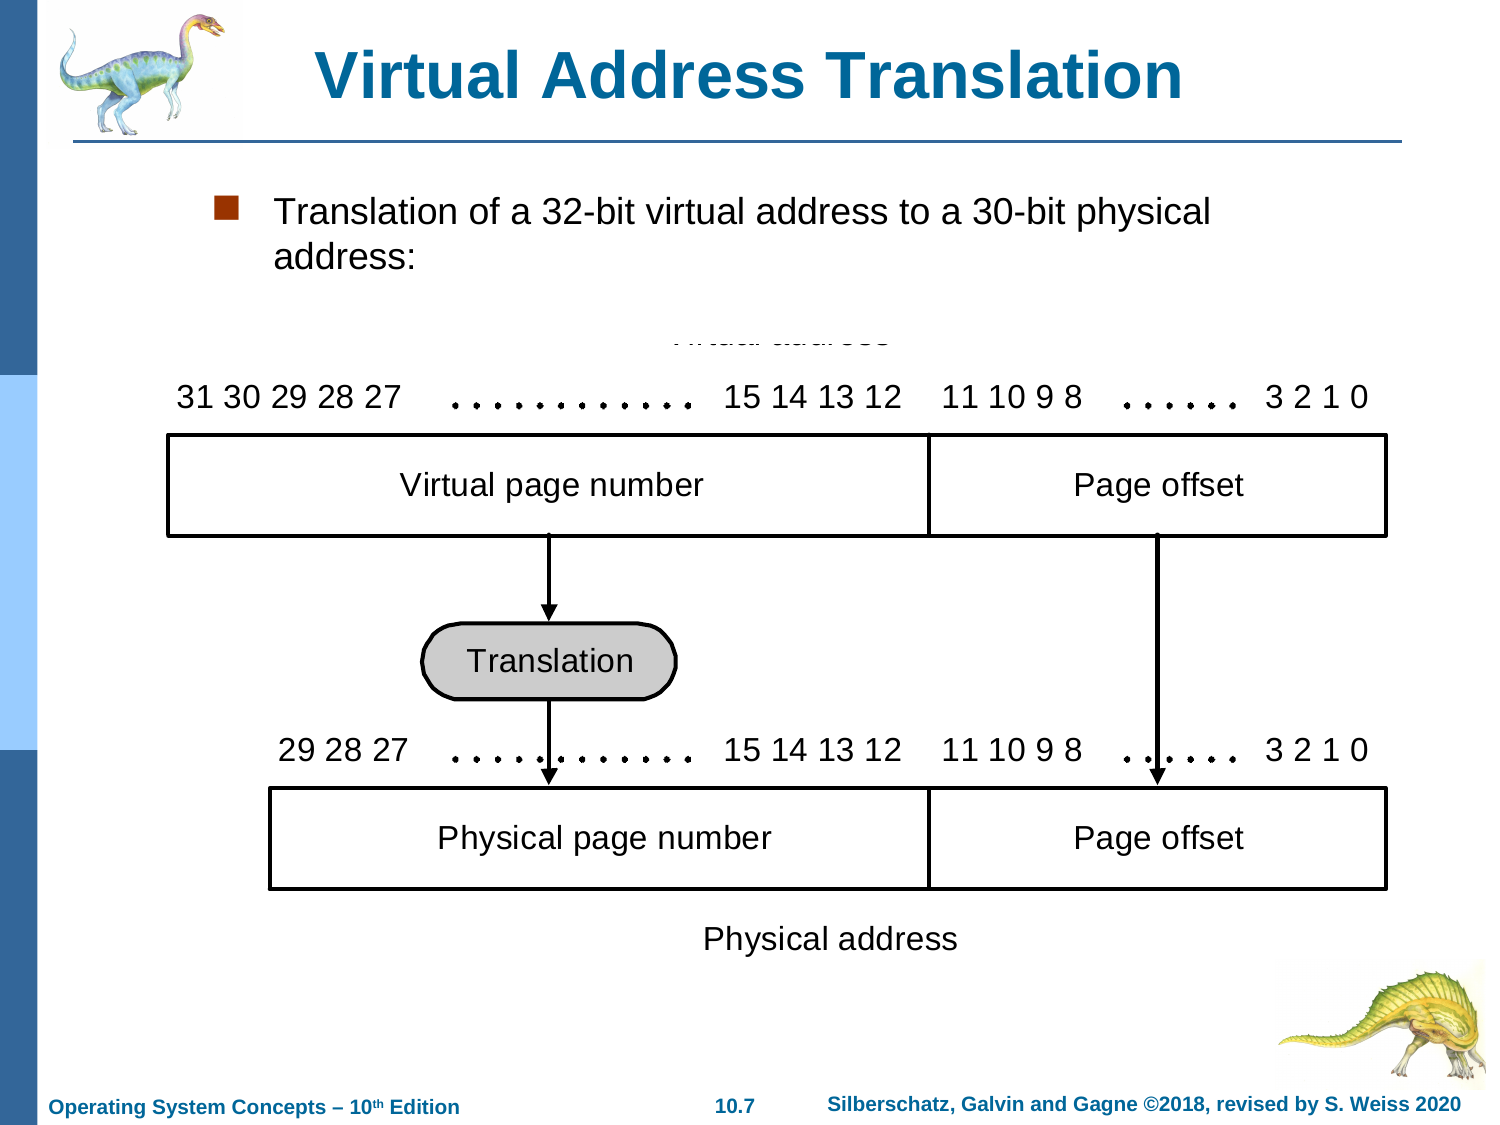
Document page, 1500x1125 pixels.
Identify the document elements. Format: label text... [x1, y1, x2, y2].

title Virtual Address Translation [75, 24, 1426, 120]
picture [164, 344, 1486, 1090]
picture [46, 0, 243, 149]
list Translation of a 32-bit virtual address to a 30-bit physical address: [202, 179, 1351, 286]
picture [1144, 1096, 1152, 1101]
